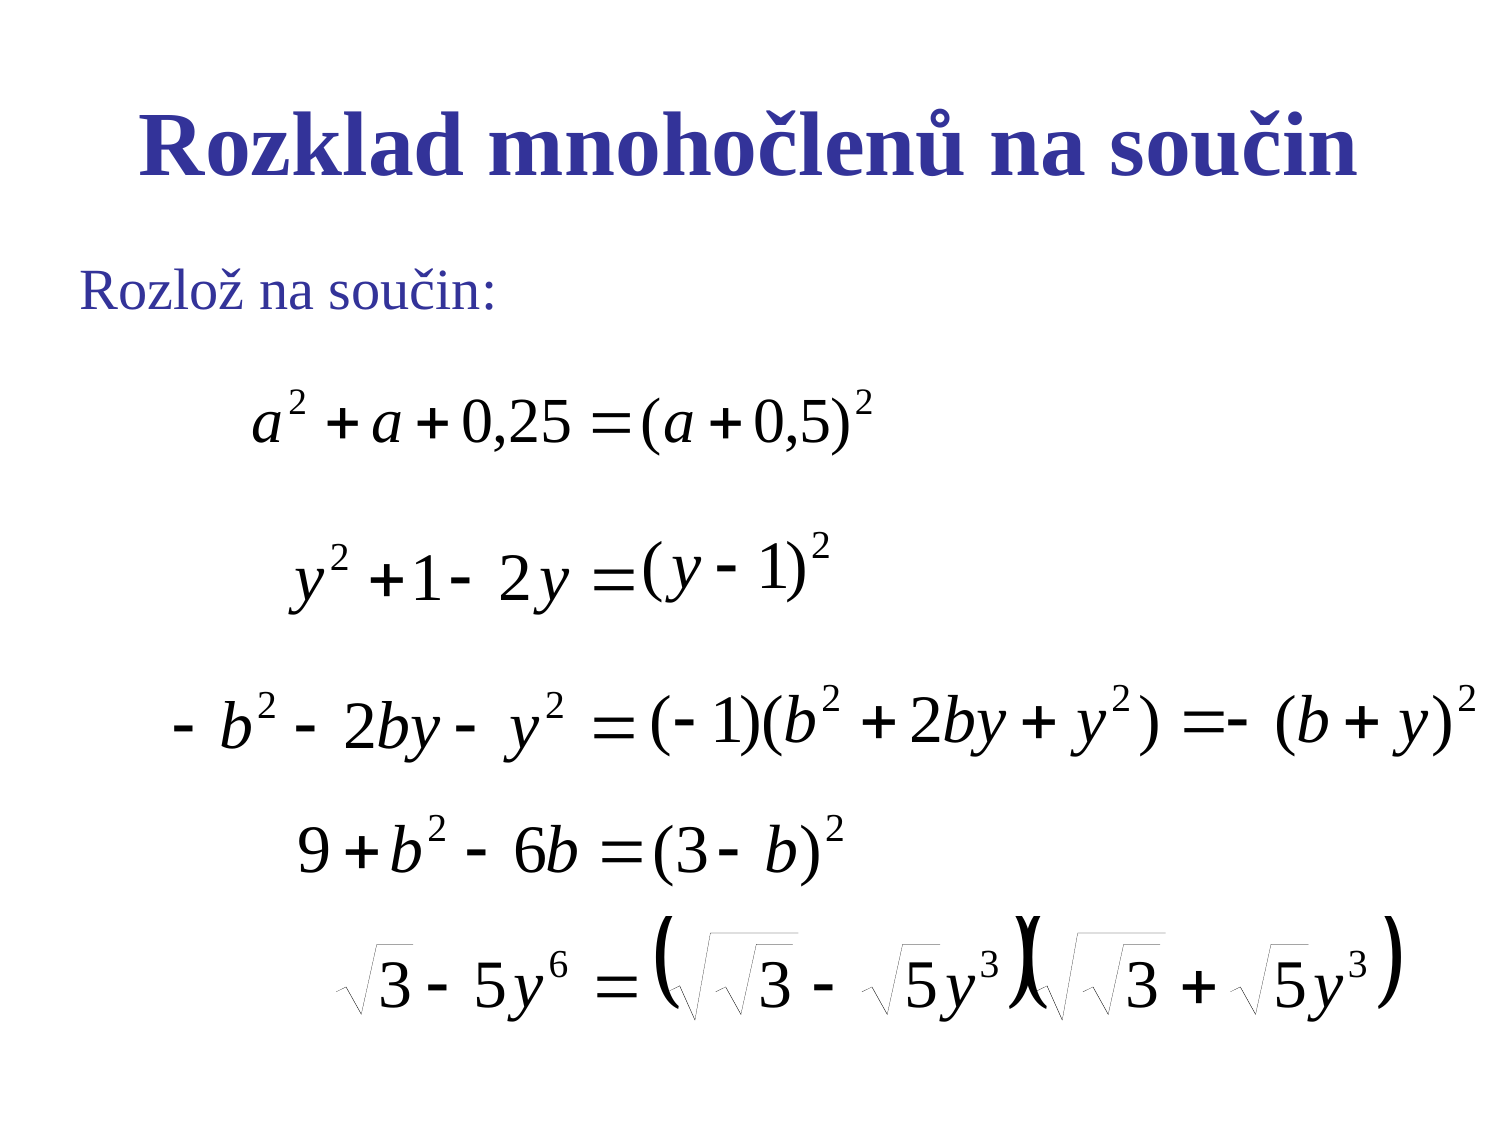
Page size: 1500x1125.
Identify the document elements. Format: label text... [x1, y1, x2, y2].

text_box Rozlož na součin: [64, 243, 1436, 329]
chart [639, 668, 1489, 771]
chart [162, 675, 638, 777]
chart [277, 515, 842, 629]
chart [242, 373, 883, 470]
chart [324, 928, 642, 1036]
chart [643, 916, 1402, 1037]
chart [289, 798, 859, 901]
title Rozklad mnohočlenů na součin [75, 45, 1426, 233]
